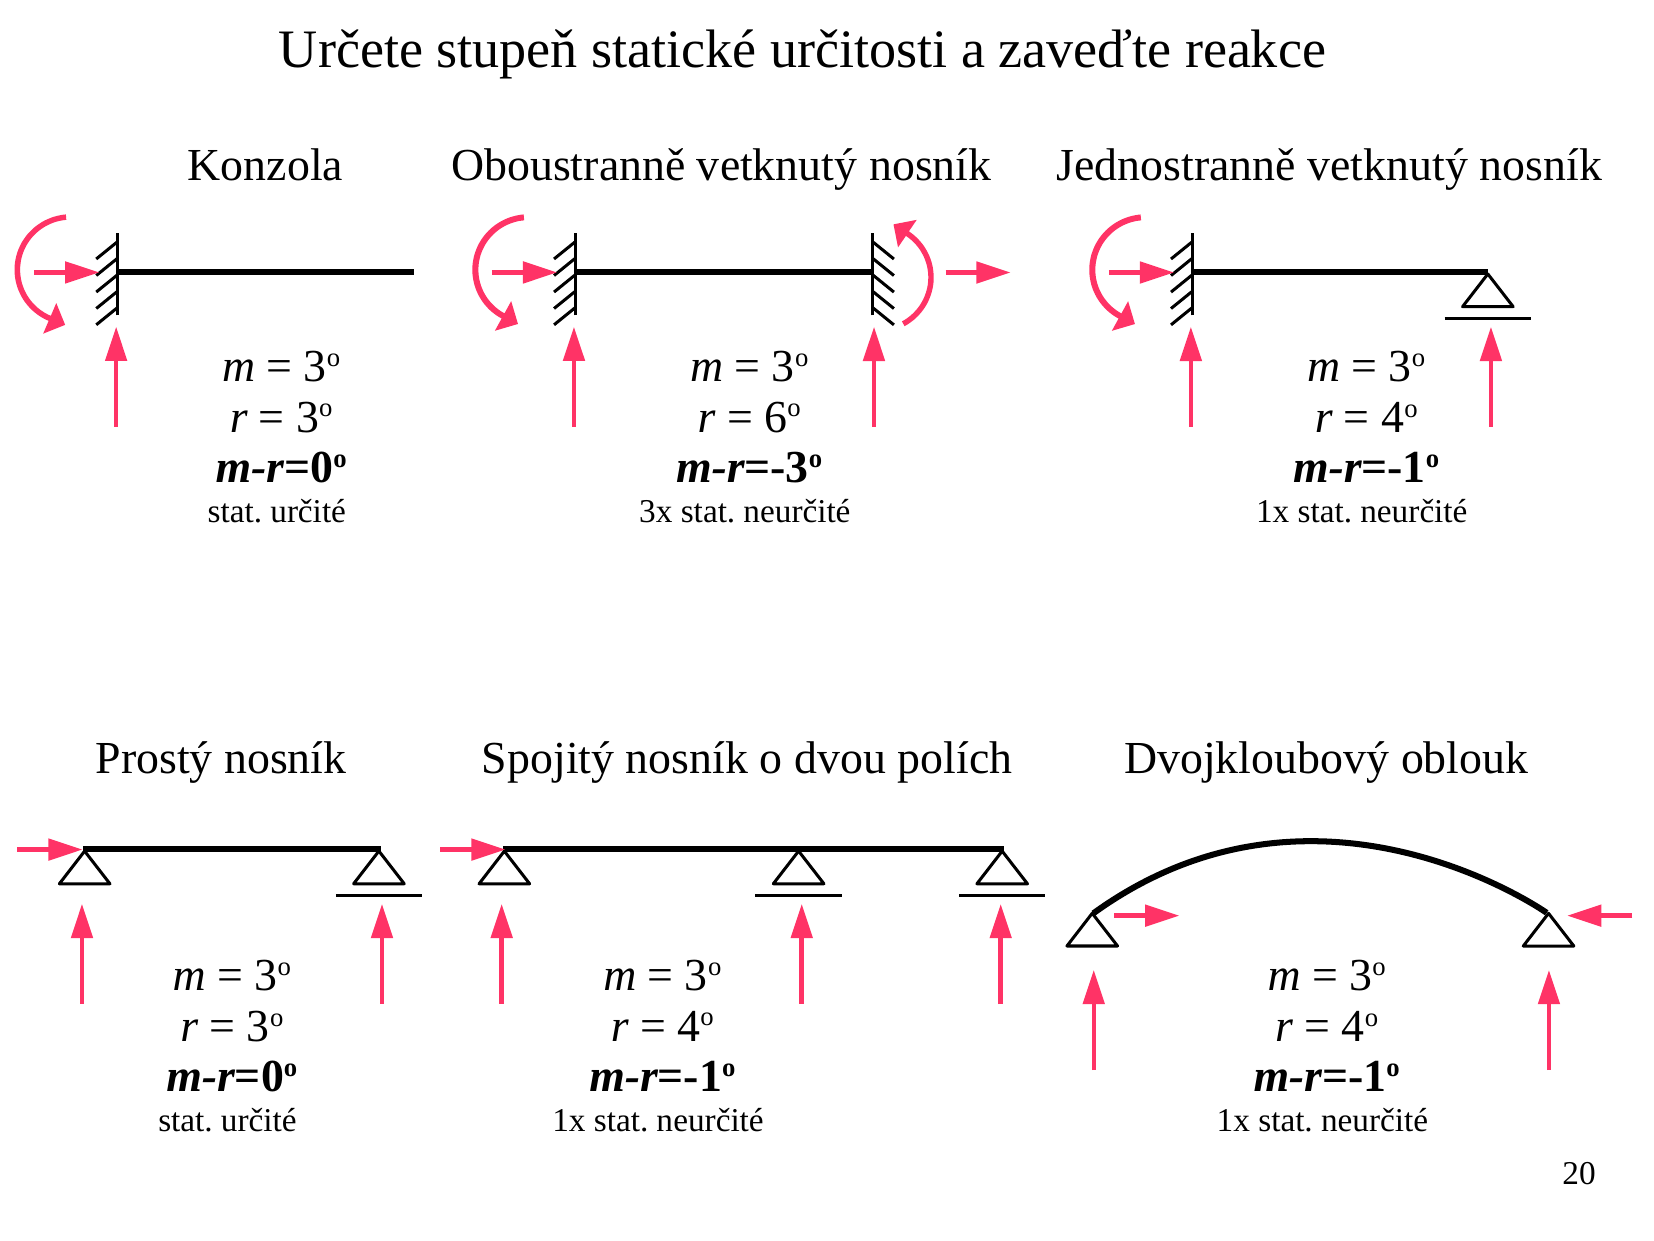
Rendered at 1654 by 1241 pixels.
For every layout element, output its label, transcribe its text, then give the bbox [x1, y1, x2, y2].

text_box Konzola [173, 131, 380, 203]
text_box m = 3o r = 4o m-r=-1o 1x stat. neurčité [1197, 942, 1456, 1169]
text_box Oboustranně vetknutý nosník [436, 132, 1015, 203]
text_box m = 3o r = 4o m-r=-1o 1x stat. neurčité [533, 942, 791, 1169]
text_box [893, 219, 934, 327]
text_box Jednostranně vetknutý nosník [1042, 132, 1632, 204]
text_box m = 3o r = 6o m-r=-3o 3x stat. neurčité [620, 333, 878, 560]
text_box [14, 214, 67, 334]
text_box Dvojkloubový oblouk [1023, 725, 1630, 797]
text_box Spojitý nosník o dvou polích [467, 725, 1023, 797]
text_box [472, 214, 525, 331]
text_box m = 3o r = 3o m-r=0o stat. určité [162, 333, 400, 560]
title Určete stupeň statické určitosti a zaveďte reakce [59, 7, 1548, 93]
text_box m = 3o r = 3o m-r=0o stat. určité [103, 942, 361, 1169]
text_box m = 3o r = 4o m-r=-1o 1x stat. neurčité [1237, 333, 1495, 560]
text_box [1089, 214, 1142, 331]
text_box Prostý nosník [80, 725, 394, 797]
